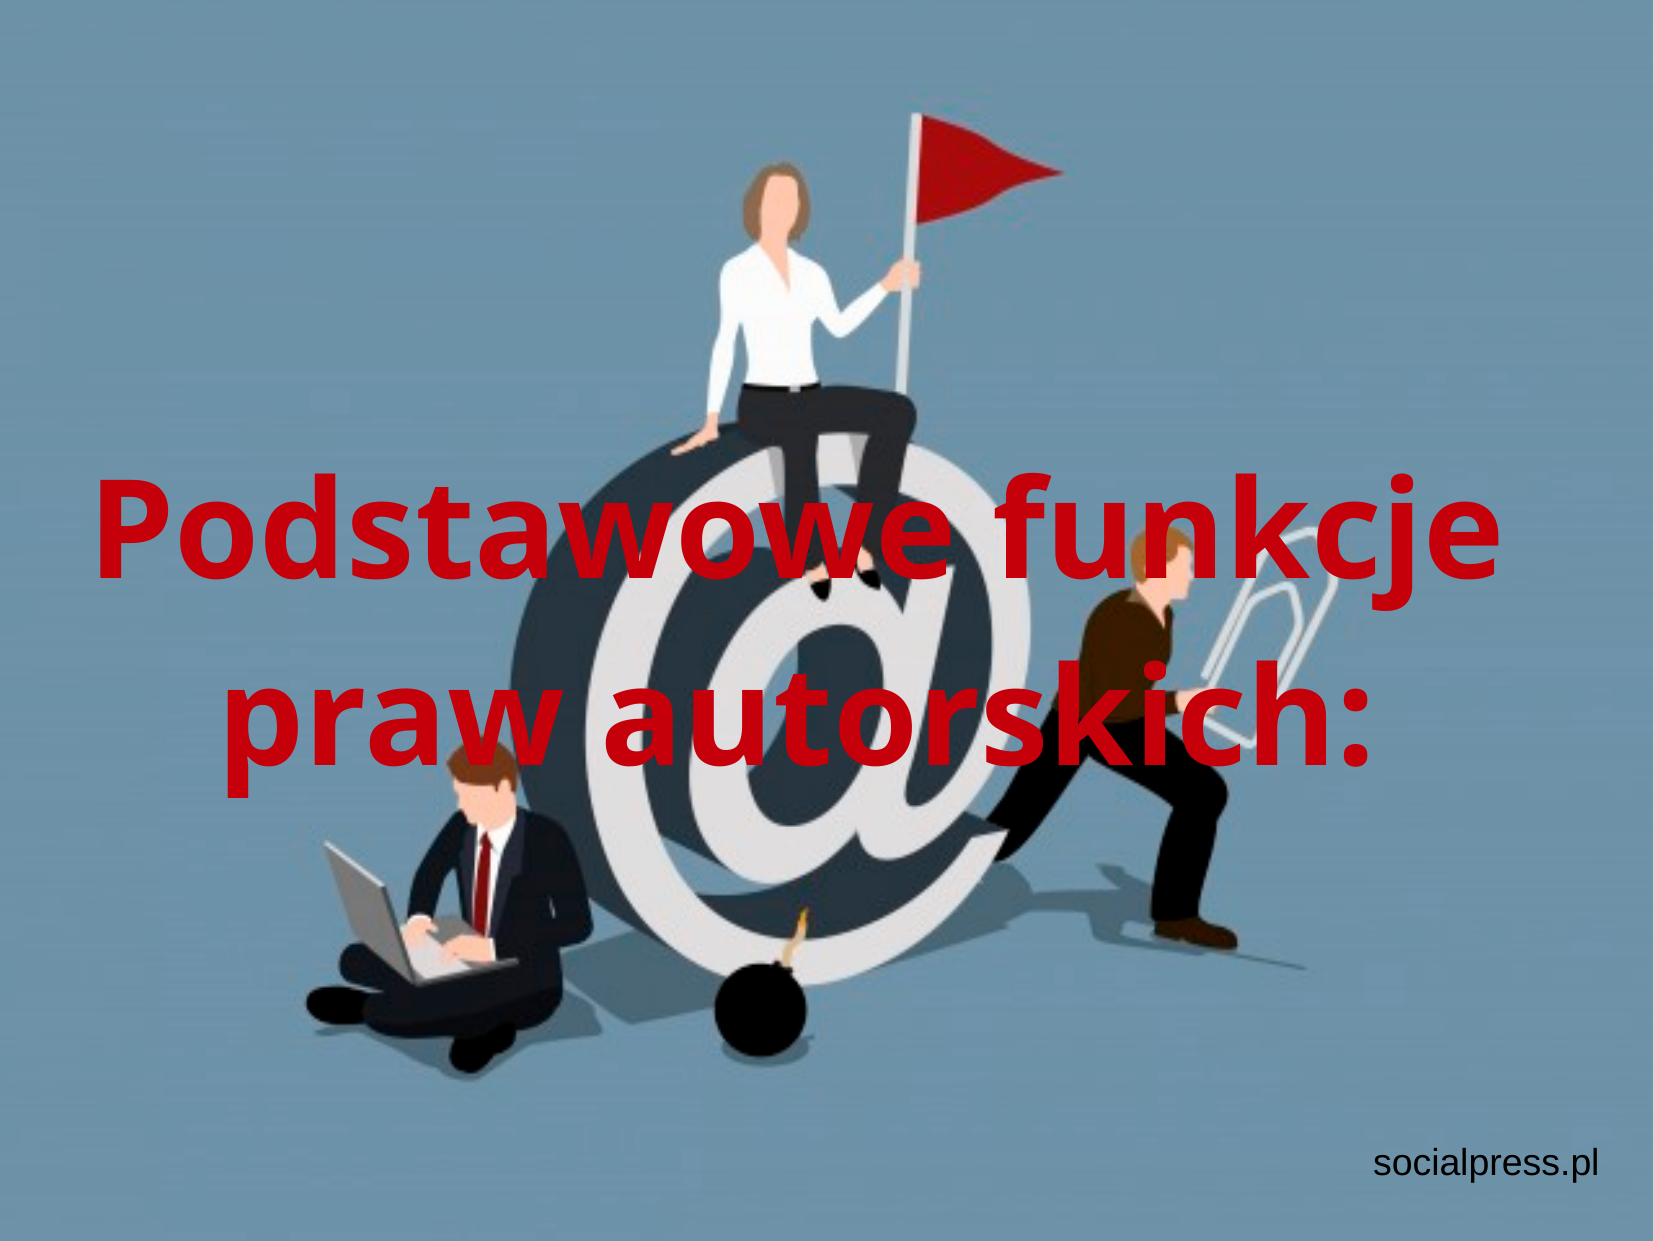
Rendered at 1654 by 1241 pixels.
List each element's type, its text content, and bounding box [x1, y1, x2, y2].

picture [0, 0, 1654, 1241]
text_box socialpress.pl [1358, 1133, 1615, 1191]
text_box Podstawowe funkcje praw autorskich: [23, 49, 1571, 1193]
